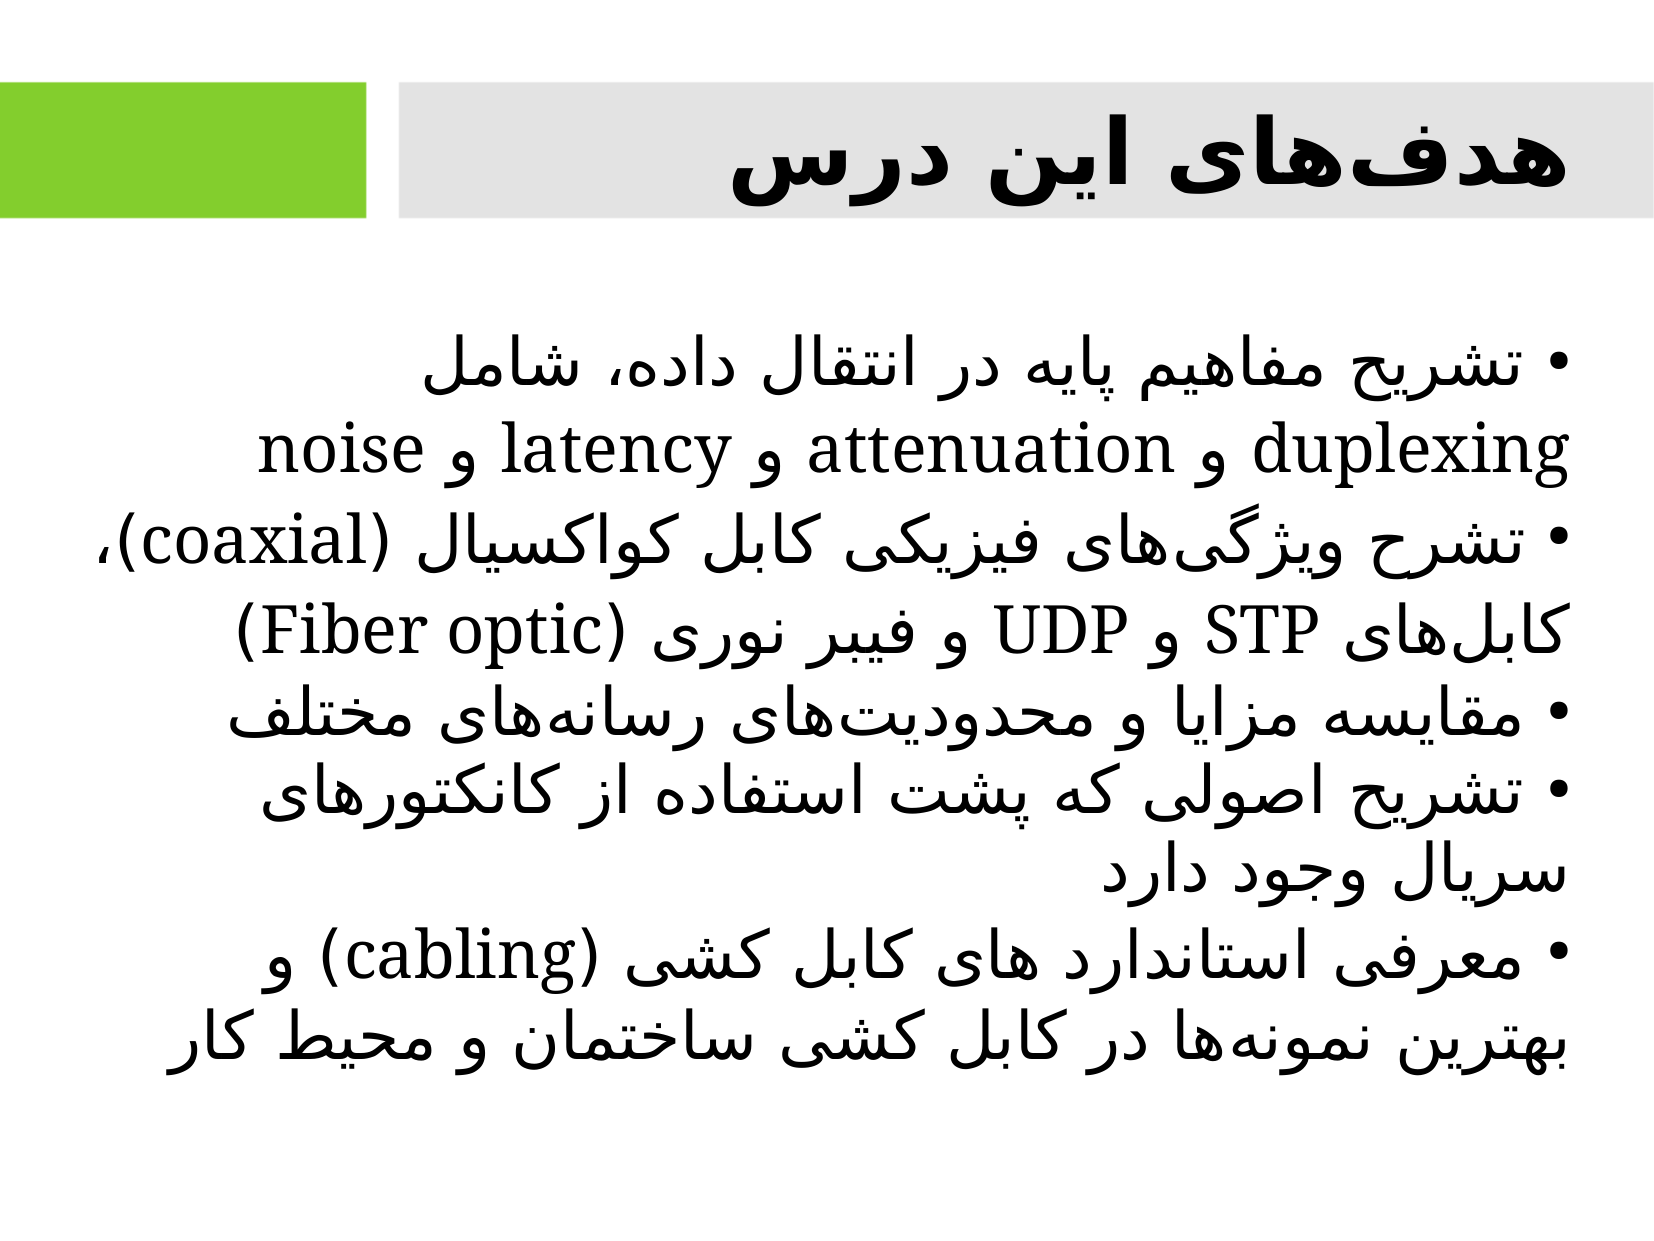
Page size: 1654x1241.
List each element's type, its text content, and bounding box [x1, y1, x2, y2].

subtitle تشریح مفاهیم پایه در انتقال داده، شامل duplexing و attenuation و latency و noise تشرح ویژگی‌های فیزیکی کابل کواکسیال (coaxial)، کابل‌های STP و UDP و فیبر نوری (Fiber optic) مقایسه مزایا و محدودیت‌های رسانه‌های مختلف تشریح اصولی که پشت استفاده از کانکتورهای سریال وجود دارد معرفی استاندارد های کابل کشی (cabling) و بهترین نمونه‌ها در کابل کشی ساختمان و محیط کار [82, 290, 1571, 1109]
title هدف‌های این درس [82, 49, 1571, 257]
picture [0, 0, 1654, 1241]
